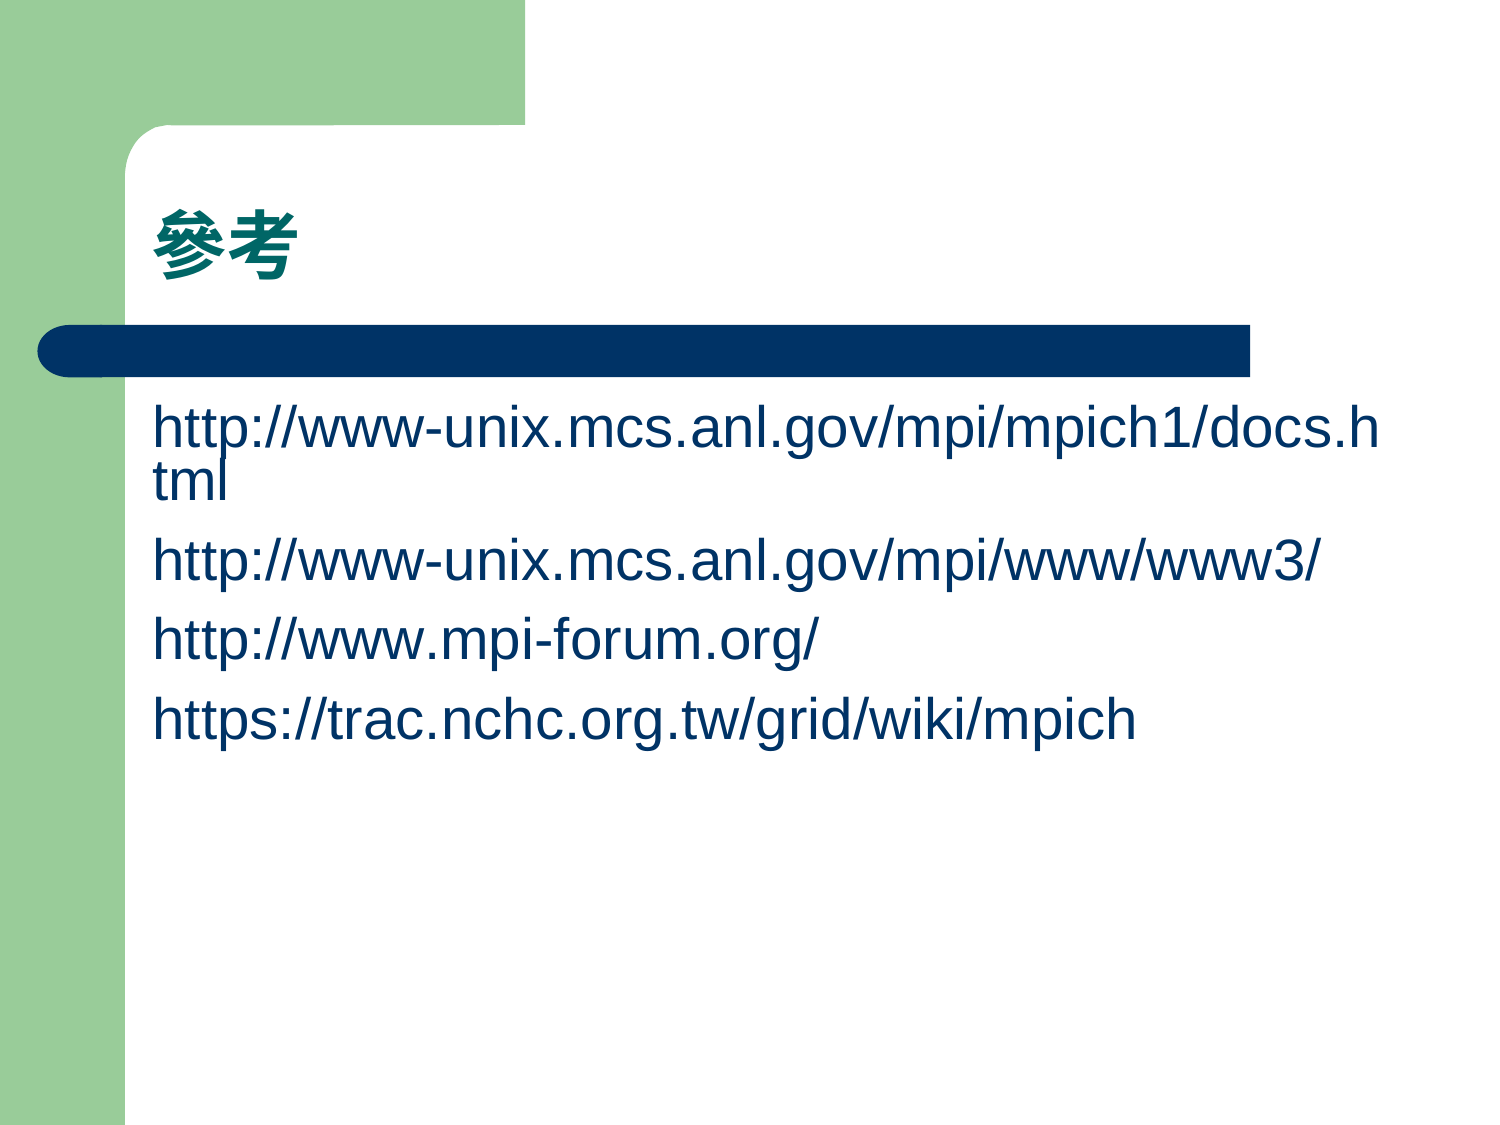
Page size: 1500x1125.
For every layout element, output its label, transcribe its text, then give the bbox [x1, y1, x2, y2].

list http://www-unix.mcs.anl.gov/mpi/mpich1/docs.html http://www-unix.mcs.anl.gov/mpi/www/www3/ http://www.mpi-forum.org/ https://trac.nchc.org.tw/grid/wiki/mpich [137, 387, 1400, 999]
title 參考 [136, 136, 1414, 301]
